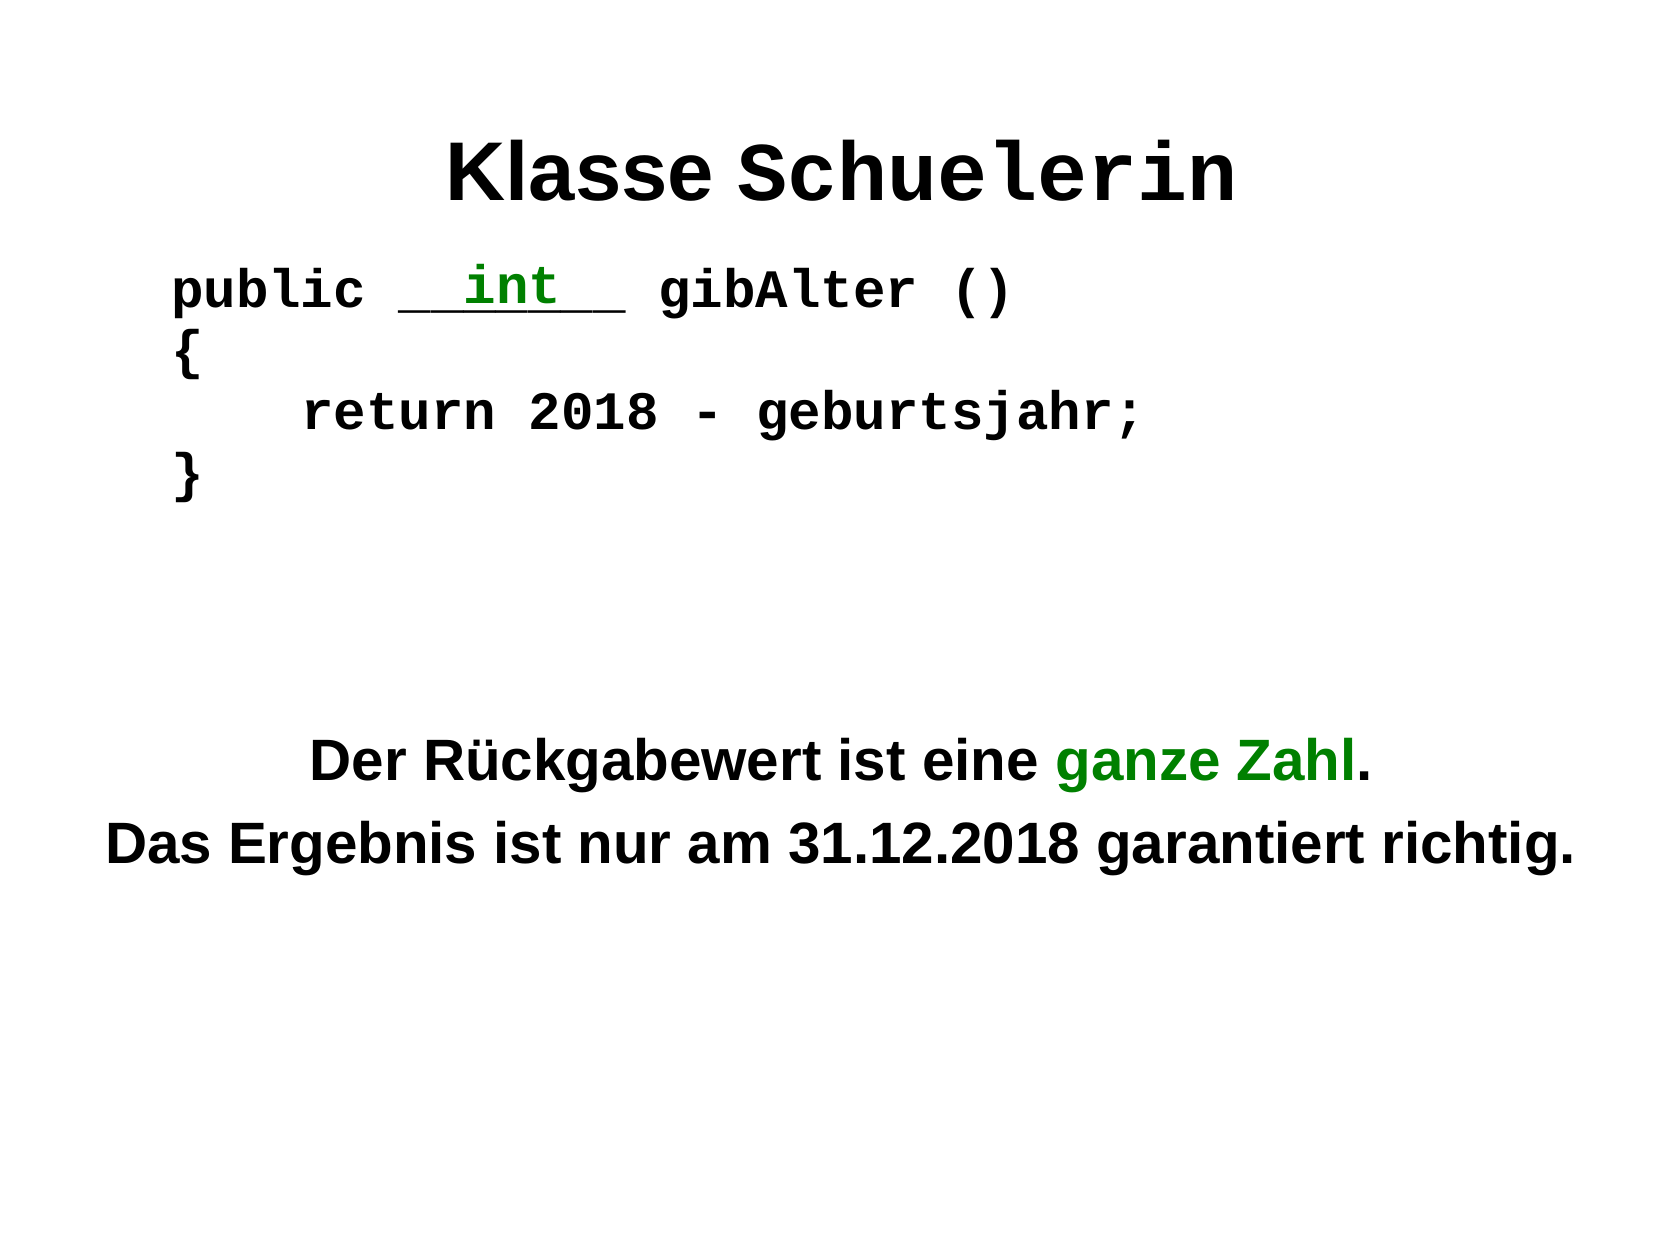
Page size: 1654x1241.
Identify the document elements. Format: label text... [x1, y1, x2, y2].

text_box Klasse Schuelerin [88, 118, 1595, 234]
text_box int [59, 250, 1625, 945]
text_box Das Ergebnis ist nur am 31.12.2018 garantiert richtig. [88, 803, 1595, 885]
